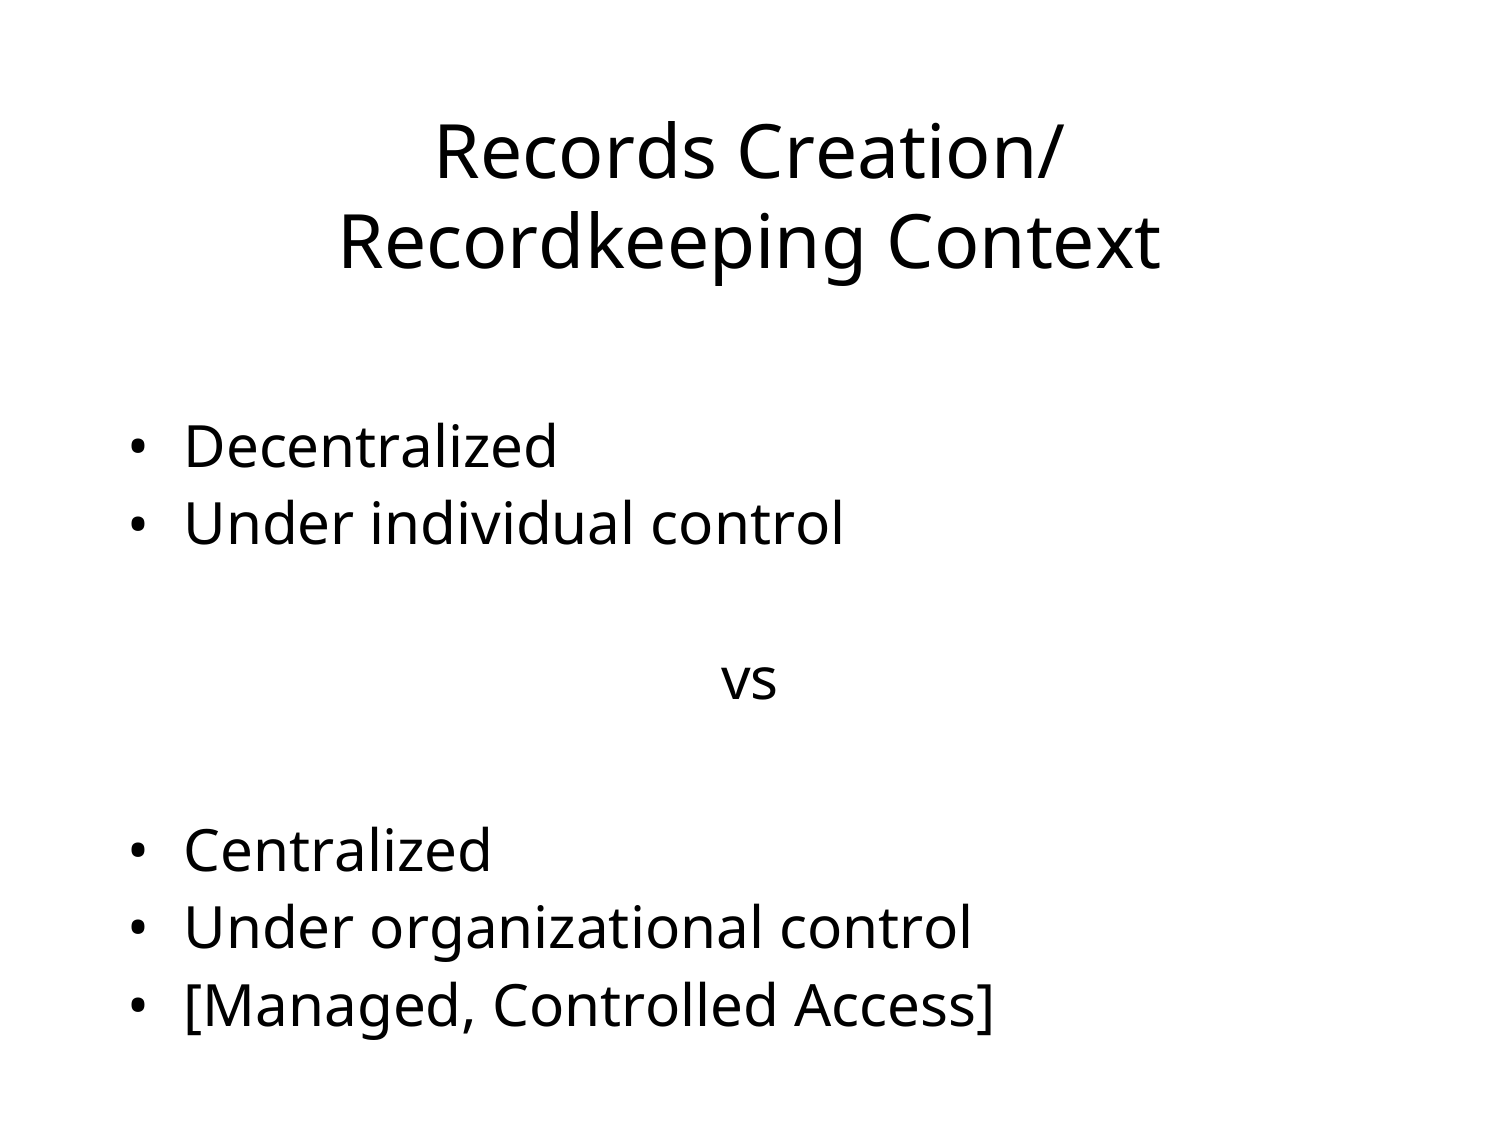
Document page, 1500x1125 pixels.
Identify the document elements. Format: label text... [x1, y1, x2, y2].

list Decentralized Under individual control vs Centralized Under organizational control [Managed, Controlled Access] [112, 324, 1388, 1034]
title Records Creation/ Recordkeeping Context [112, 96, 1388, 292]
